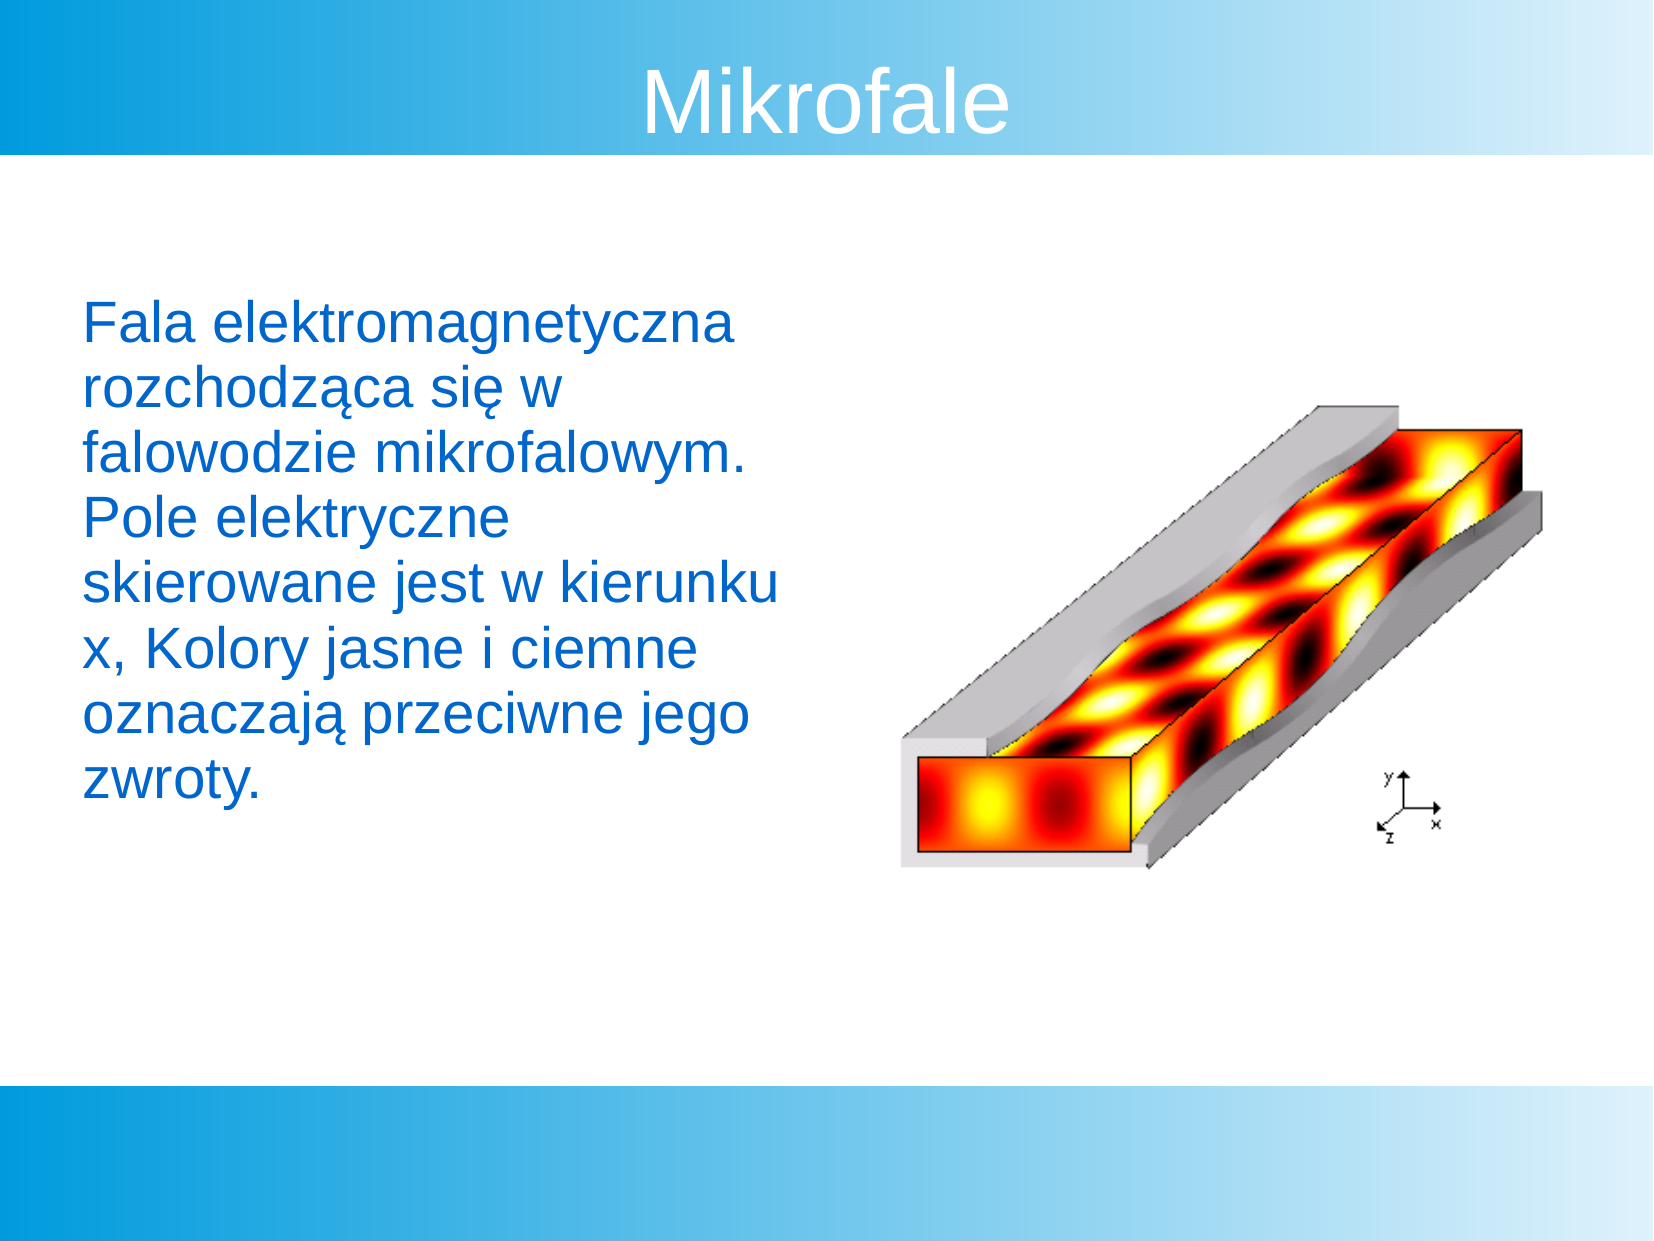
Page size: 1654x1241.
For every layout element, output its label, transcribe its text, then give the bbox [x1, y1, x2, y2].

title Mikrofale [82, 49, 1571, 155]
list Fala elektromagnetyczna rozchodząca się w falowodzie mikrofalowym. Pole elektryczne skierowane jest w kierunku x, Kolory jasne i ciemne oznaczają przeciwne jego zwroty. [82, 290, 809, 1010]
picture [845, 395, 1572, 904]
